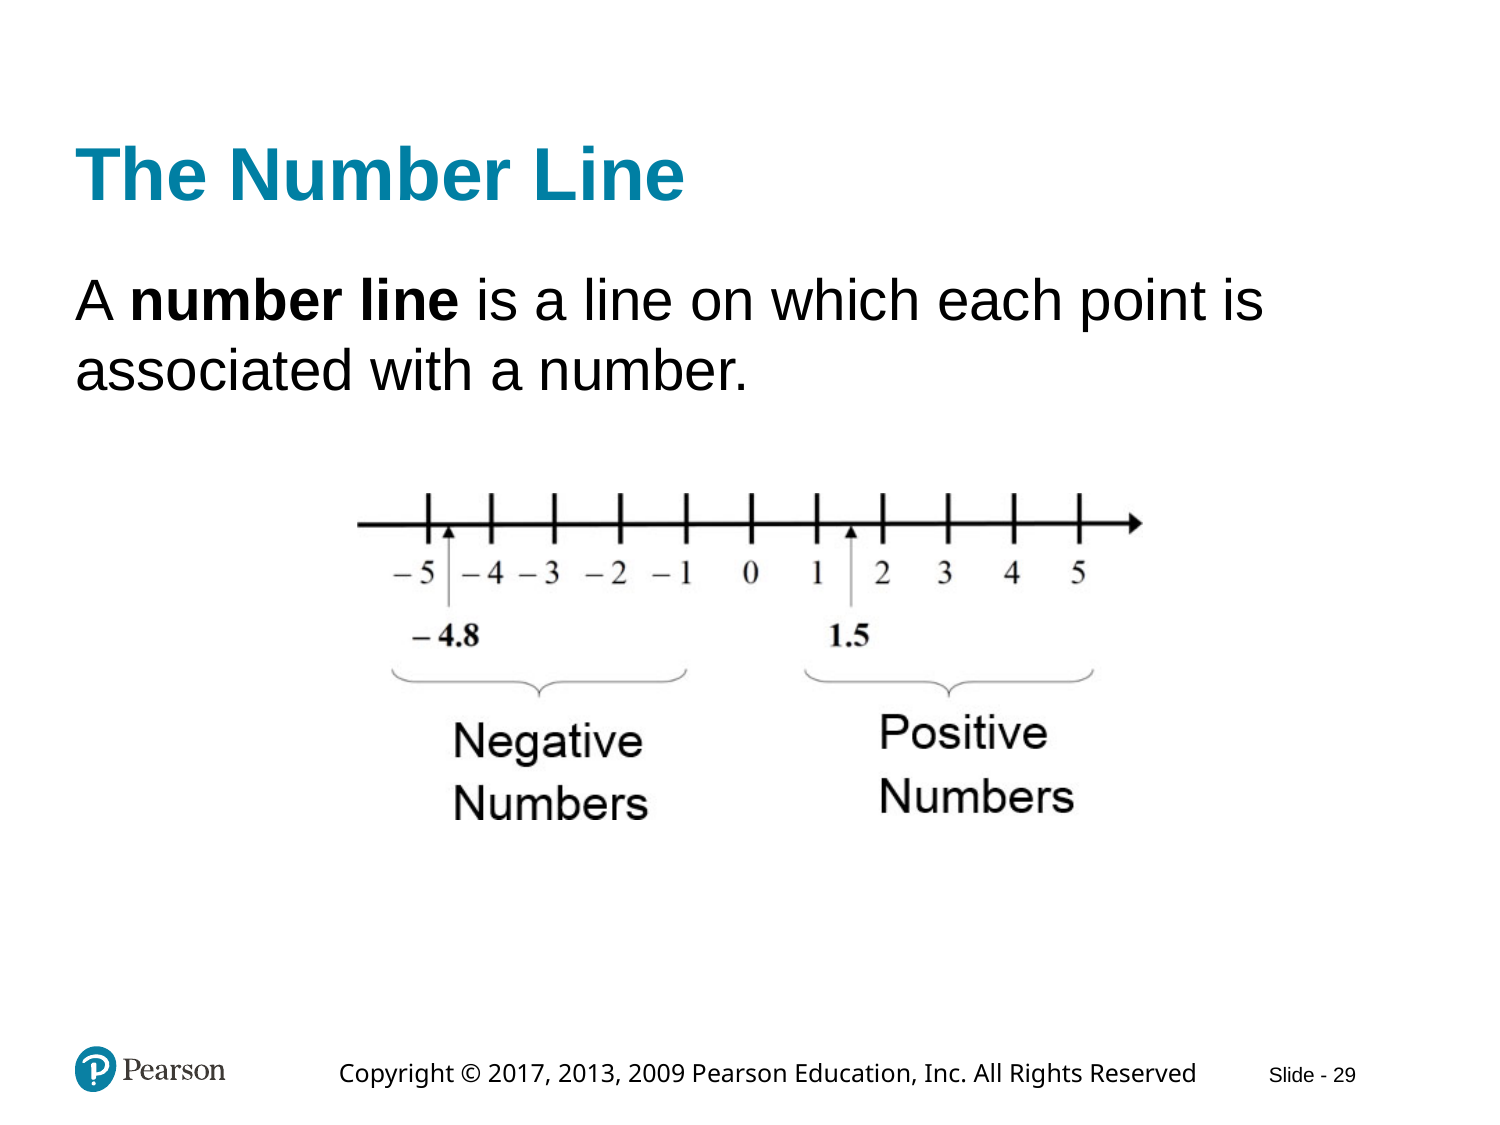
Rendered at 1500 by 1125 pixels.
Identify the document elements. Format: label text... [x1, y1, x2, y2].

title The Number Line [75, 35, 1425, 216]
list A number line is a line on which each point is associated with a number. [75, 262, 1425, 413]
picture [357, 493, 1143, 820]
